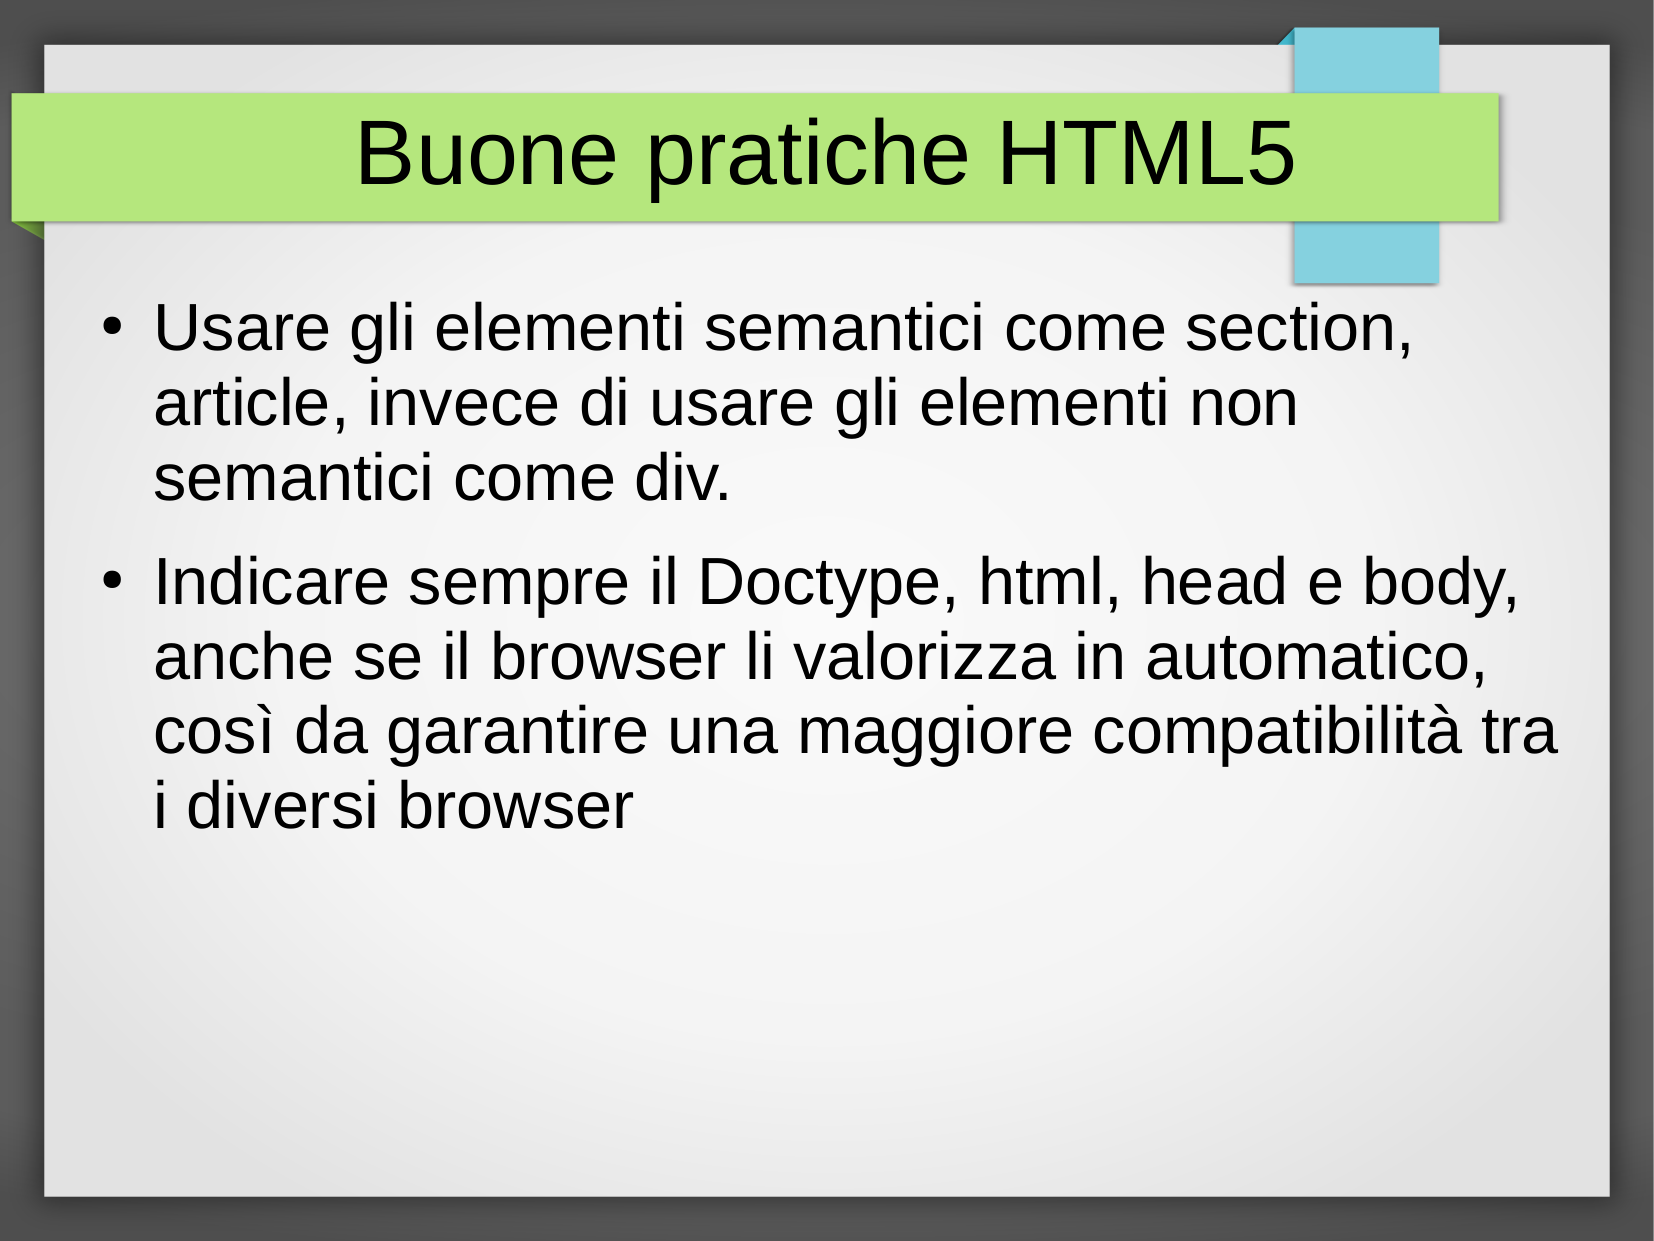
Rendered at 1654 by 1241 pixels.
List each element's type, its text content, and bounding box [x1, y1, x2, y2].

picture [0, 0, 1654, 1241]
list Usare gli elementi semantici come section, article, invece di usare gli elementi non semantici come div. Indicare sempre il Doctype, html, head e body, anche se il browser li valorizza in automatico, così da garantire una maggiore compatibilità tra i diversi browser [82, 290, 1571, 1010]
title Buone pratiche HTML5 [82, 49, 1571, 257]
